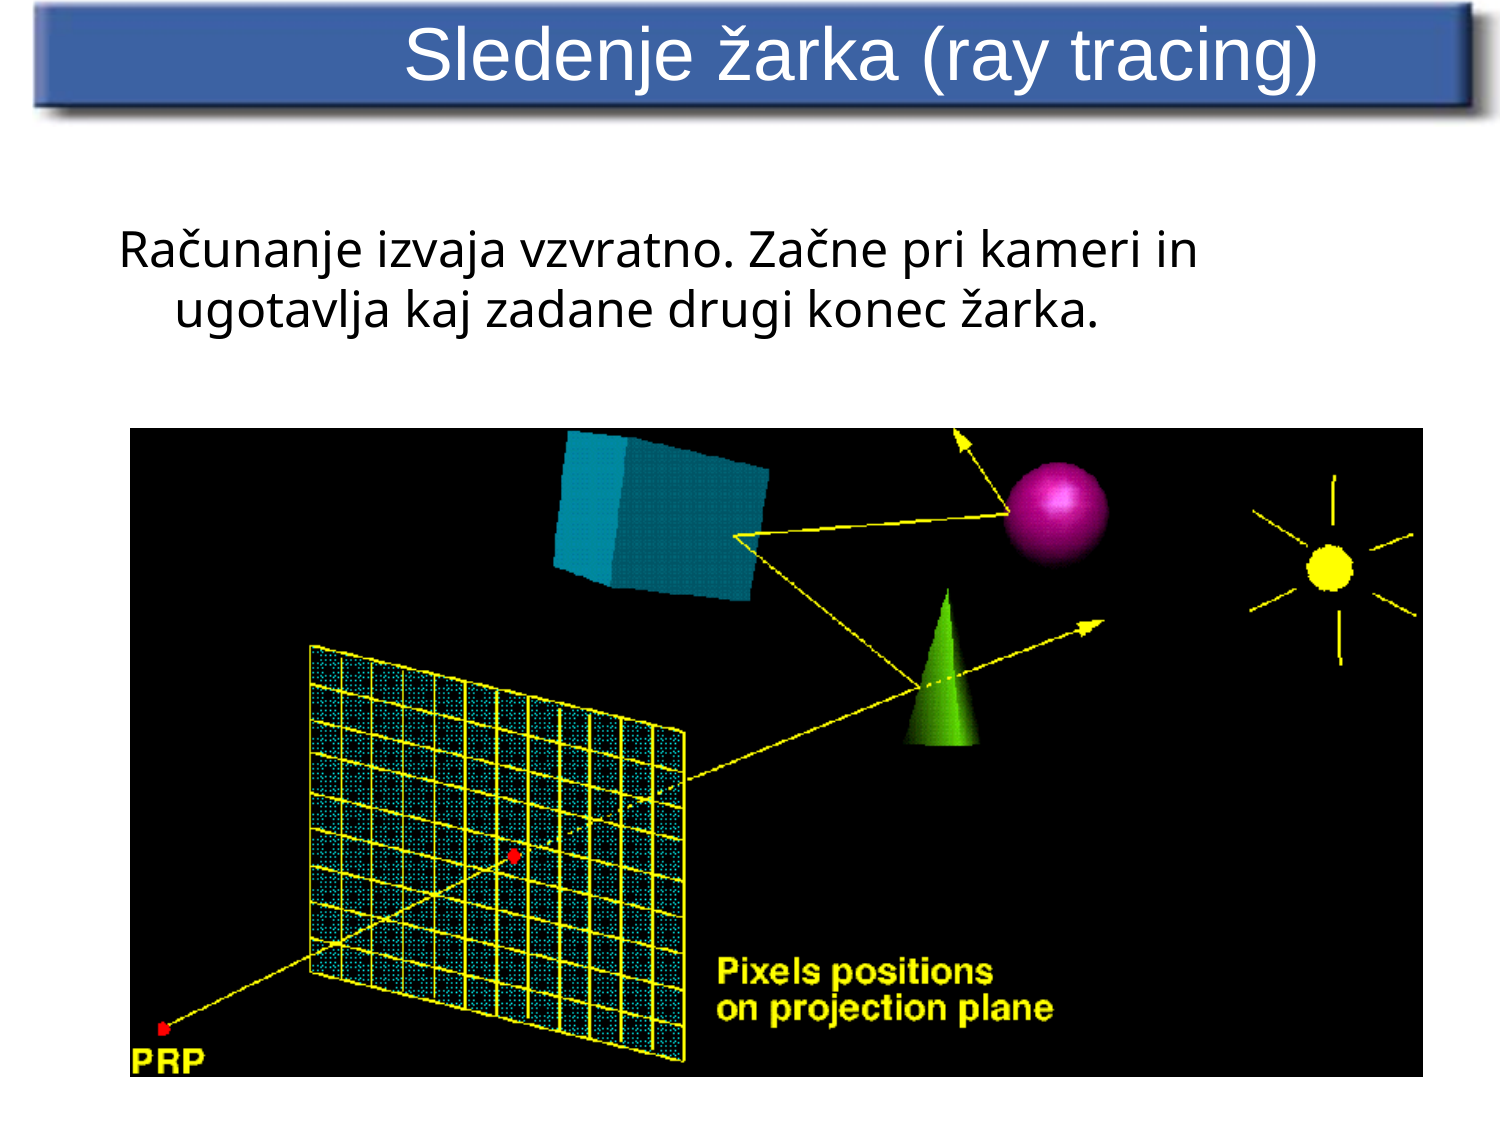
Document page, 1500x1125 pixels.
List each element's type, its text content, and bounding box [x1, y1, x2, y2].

title Sledenje žarka (ray tracing) [225, 0, 1500, 104]
list Računanje izvaja vzvratno. Začne pri kameri in ugotavlja kaj zadane drugi konec žarka. [103, 210, 1379, 653]
picture [32, 0, 1500, 127]
picture [130, 428, 1423, 1077]
